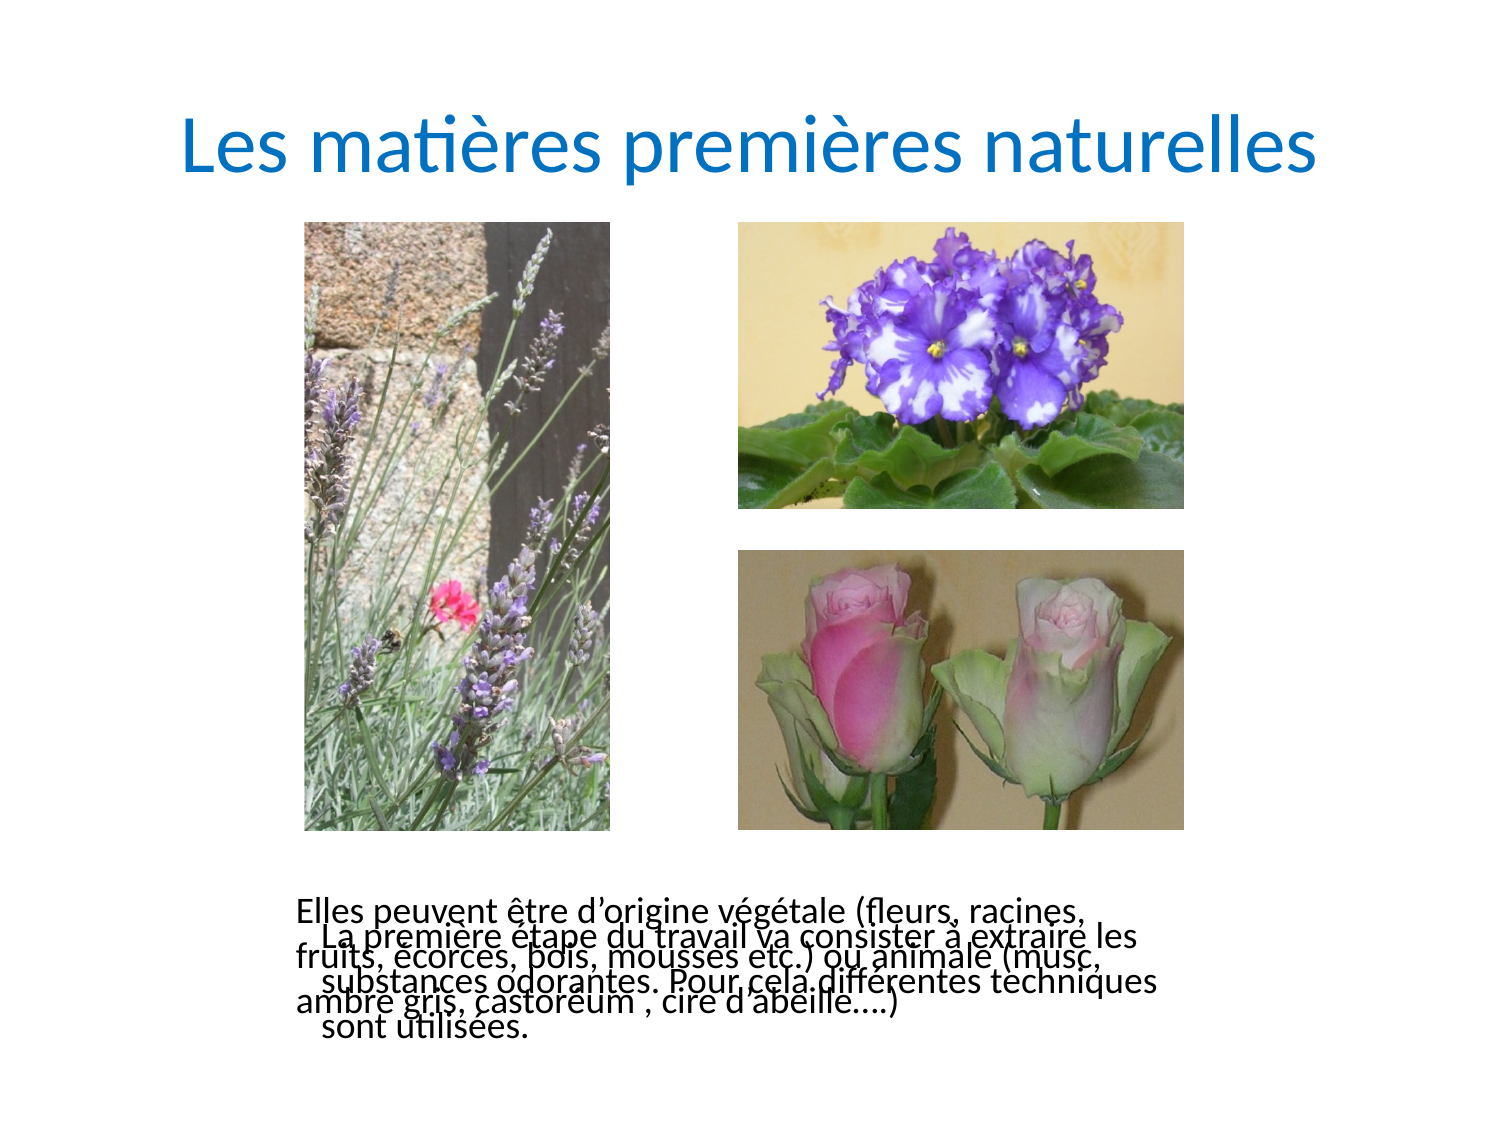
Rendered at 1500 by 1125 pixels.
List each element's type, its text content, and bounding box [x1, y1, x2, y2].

text_box La première étape du travail va consister à extraire les substances odorantes. Pour cela différentes techniques sont utilisées. [306, 903, 1221, 1054]
picture [738, 222, 1184, 509]
title Les matières premières naturelles [75, 45, 1425, 233]
picture [304, 222, 610, 831]
picture [738, 550, 1184, 830]
text_box Elles peuvent être d’origine végétale (fleurs, racines, fruits, écorces, bois, mousses etc.) ou animale (musc, ambre gris, castoréum , cire d’abeille….) [281, 878, 1196, 1029]
